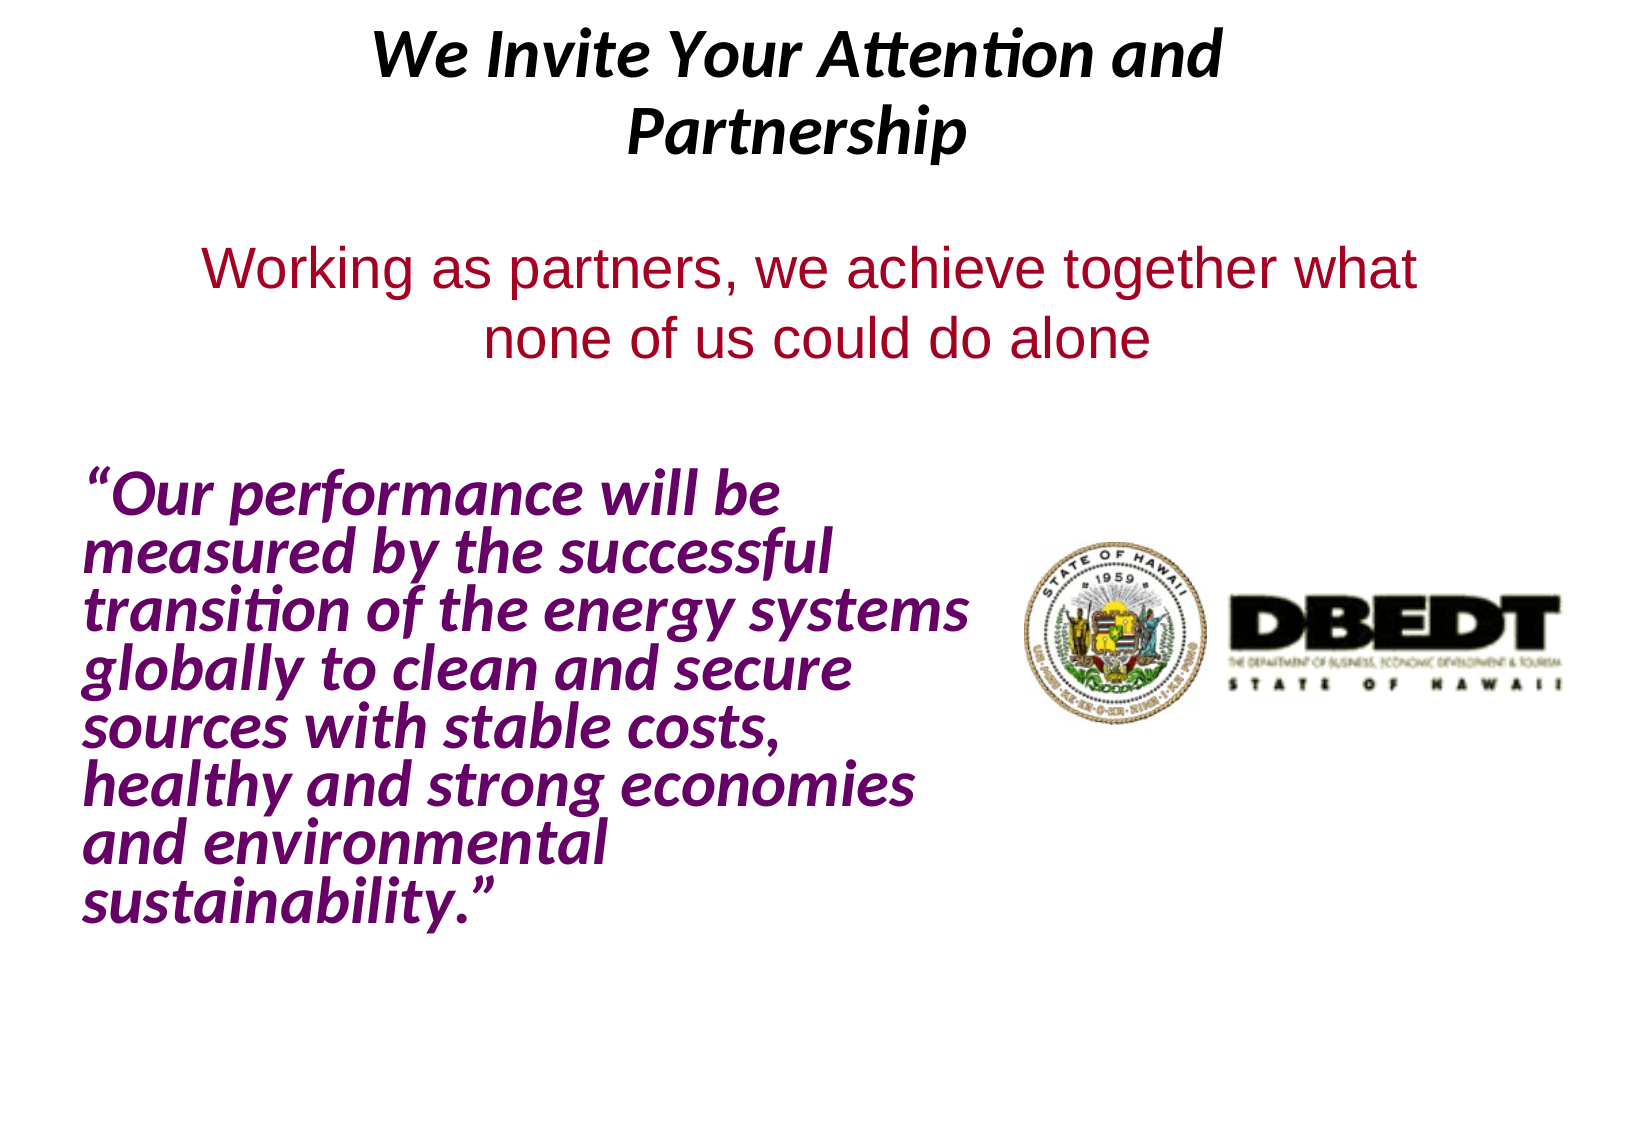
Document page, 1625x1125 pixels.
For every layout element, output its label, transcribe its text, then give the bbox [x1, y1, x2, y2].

picture [1222, 592, 1570, 695]
text_box “Our performance will be measured by the successful transition of the energy systems globally to clean and secure sources with stable costs, healthy and strong economies and environmental sustainability.” [67, 462, 1016, 1051]
title Working as partners, we achieve together what none of us could do alone [87, 200, 1550, 400]
picture [1024, 542, 1207, 726]
text_box We Invite Your Attention and Partnership [322, 12, 1273, 174]
